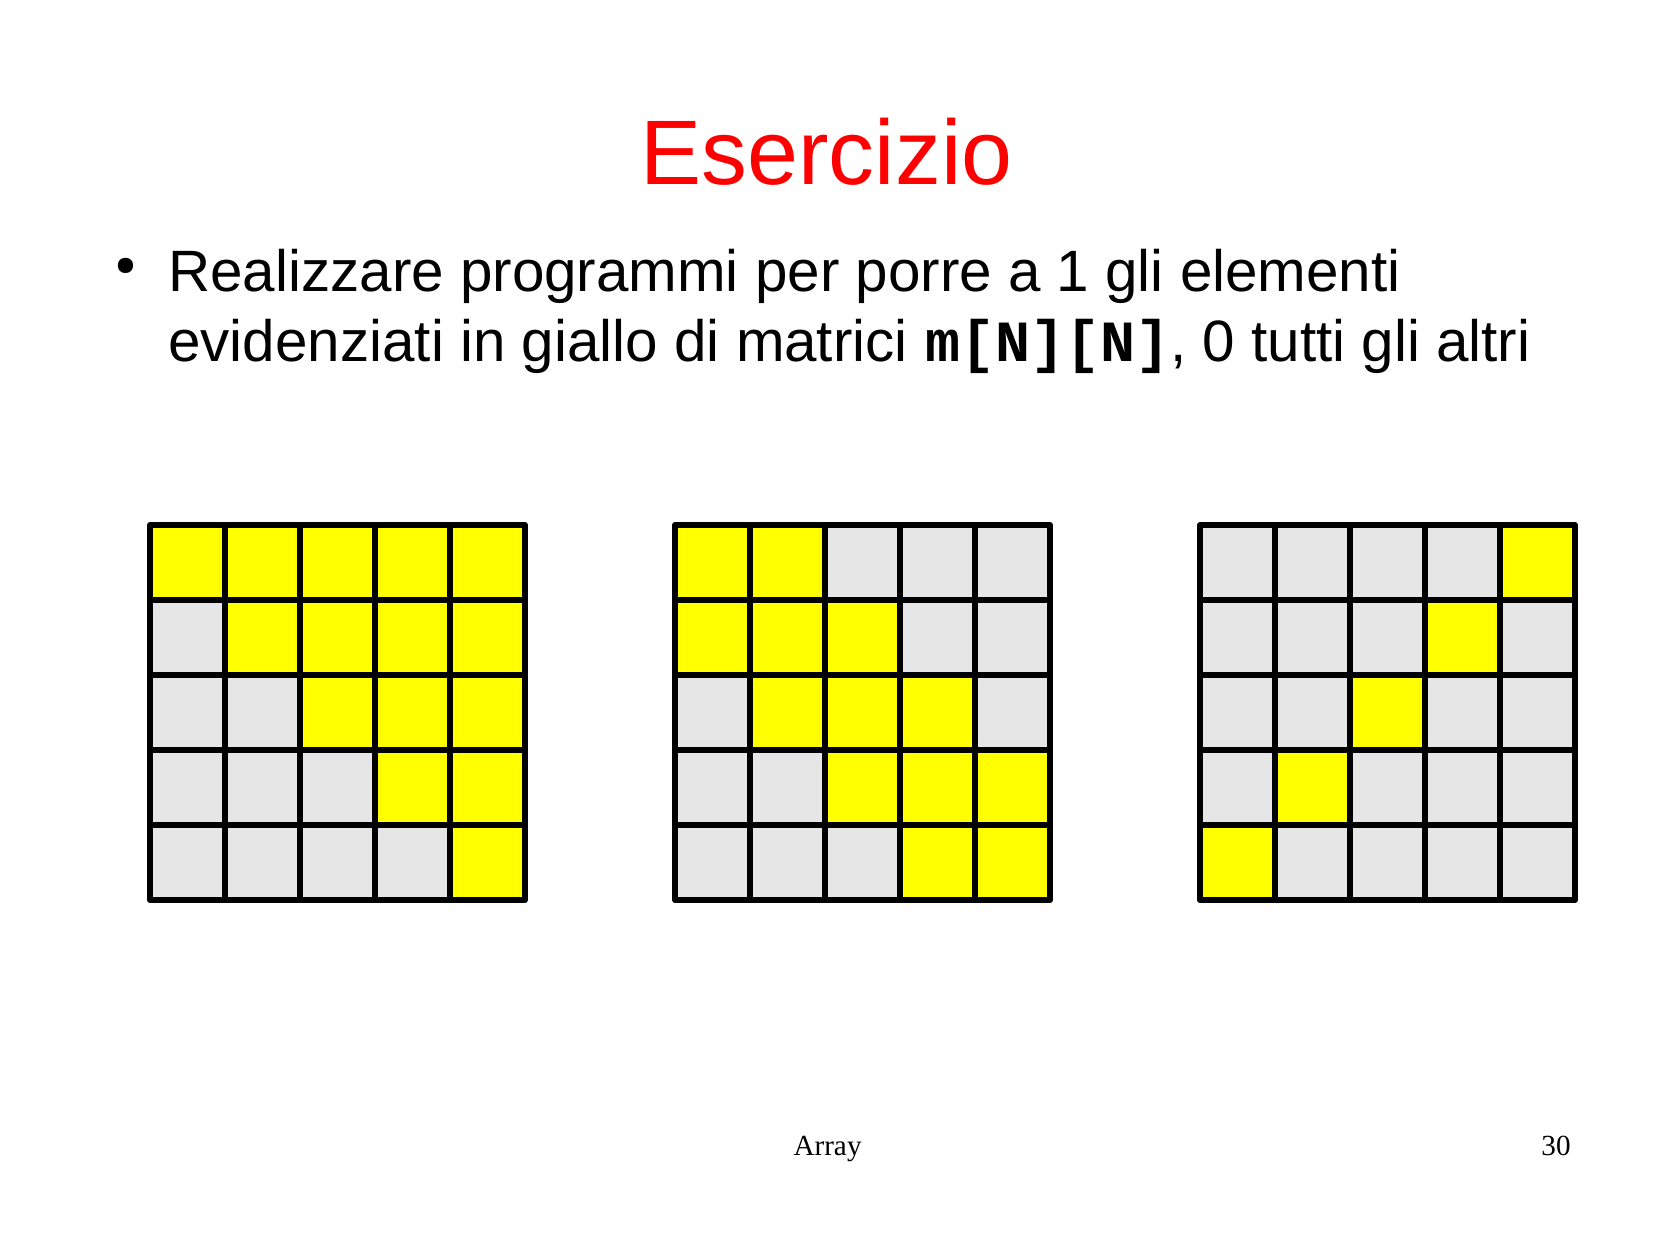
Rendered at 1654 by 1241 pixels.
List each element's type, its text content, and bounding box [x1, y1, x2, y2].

list Realizzare programmi per porre a 1 gli elementi evidenziati in giallo di matrici m[N][N], 0 tutti gli altri [82, 225, 1571, 1109]
text_box [150, 525, 526, 901]
title Esercizio [82, 49, 1571, 225]
text_box [675, 525, 1051, 901]
text_box [1200, 525, 1576, 901]
